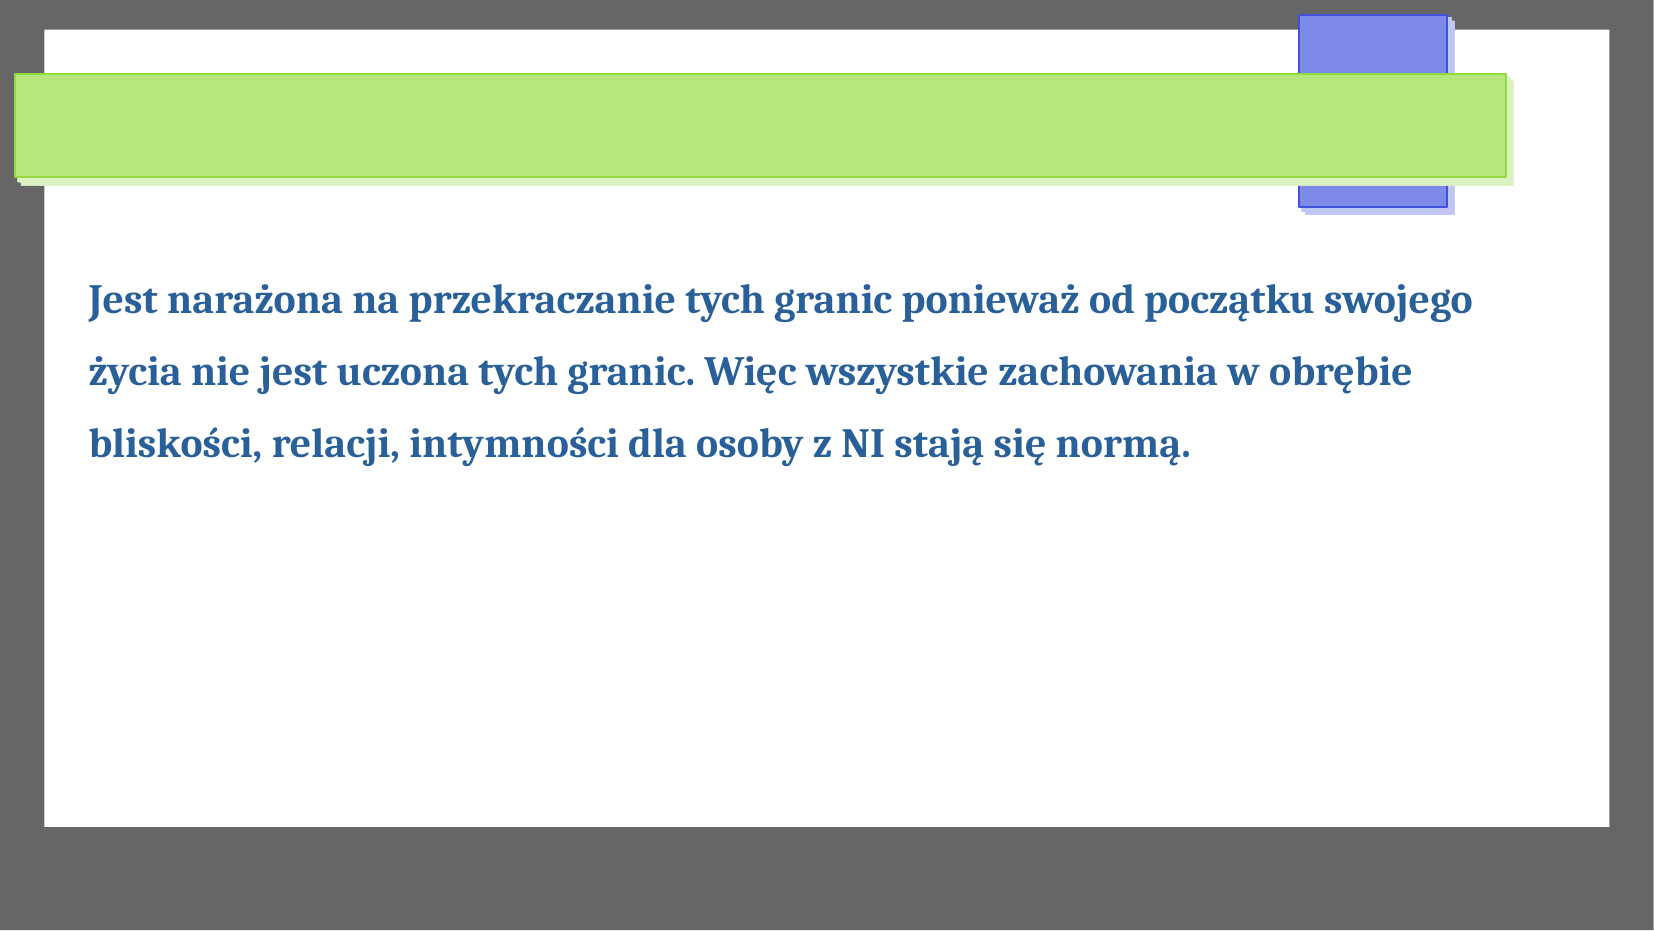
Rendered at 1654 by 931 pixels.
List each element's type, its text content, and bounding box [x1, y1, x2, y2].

list Jest narażona na przekraczanie tych granic ponieważ od początku swojego życia nie jest uczona tych granic. Więc wszystkie zachowania w obrębie bliskości, relacji, intymności dla osoby z NI stają się normą. [88, 88, 1565, 798]
